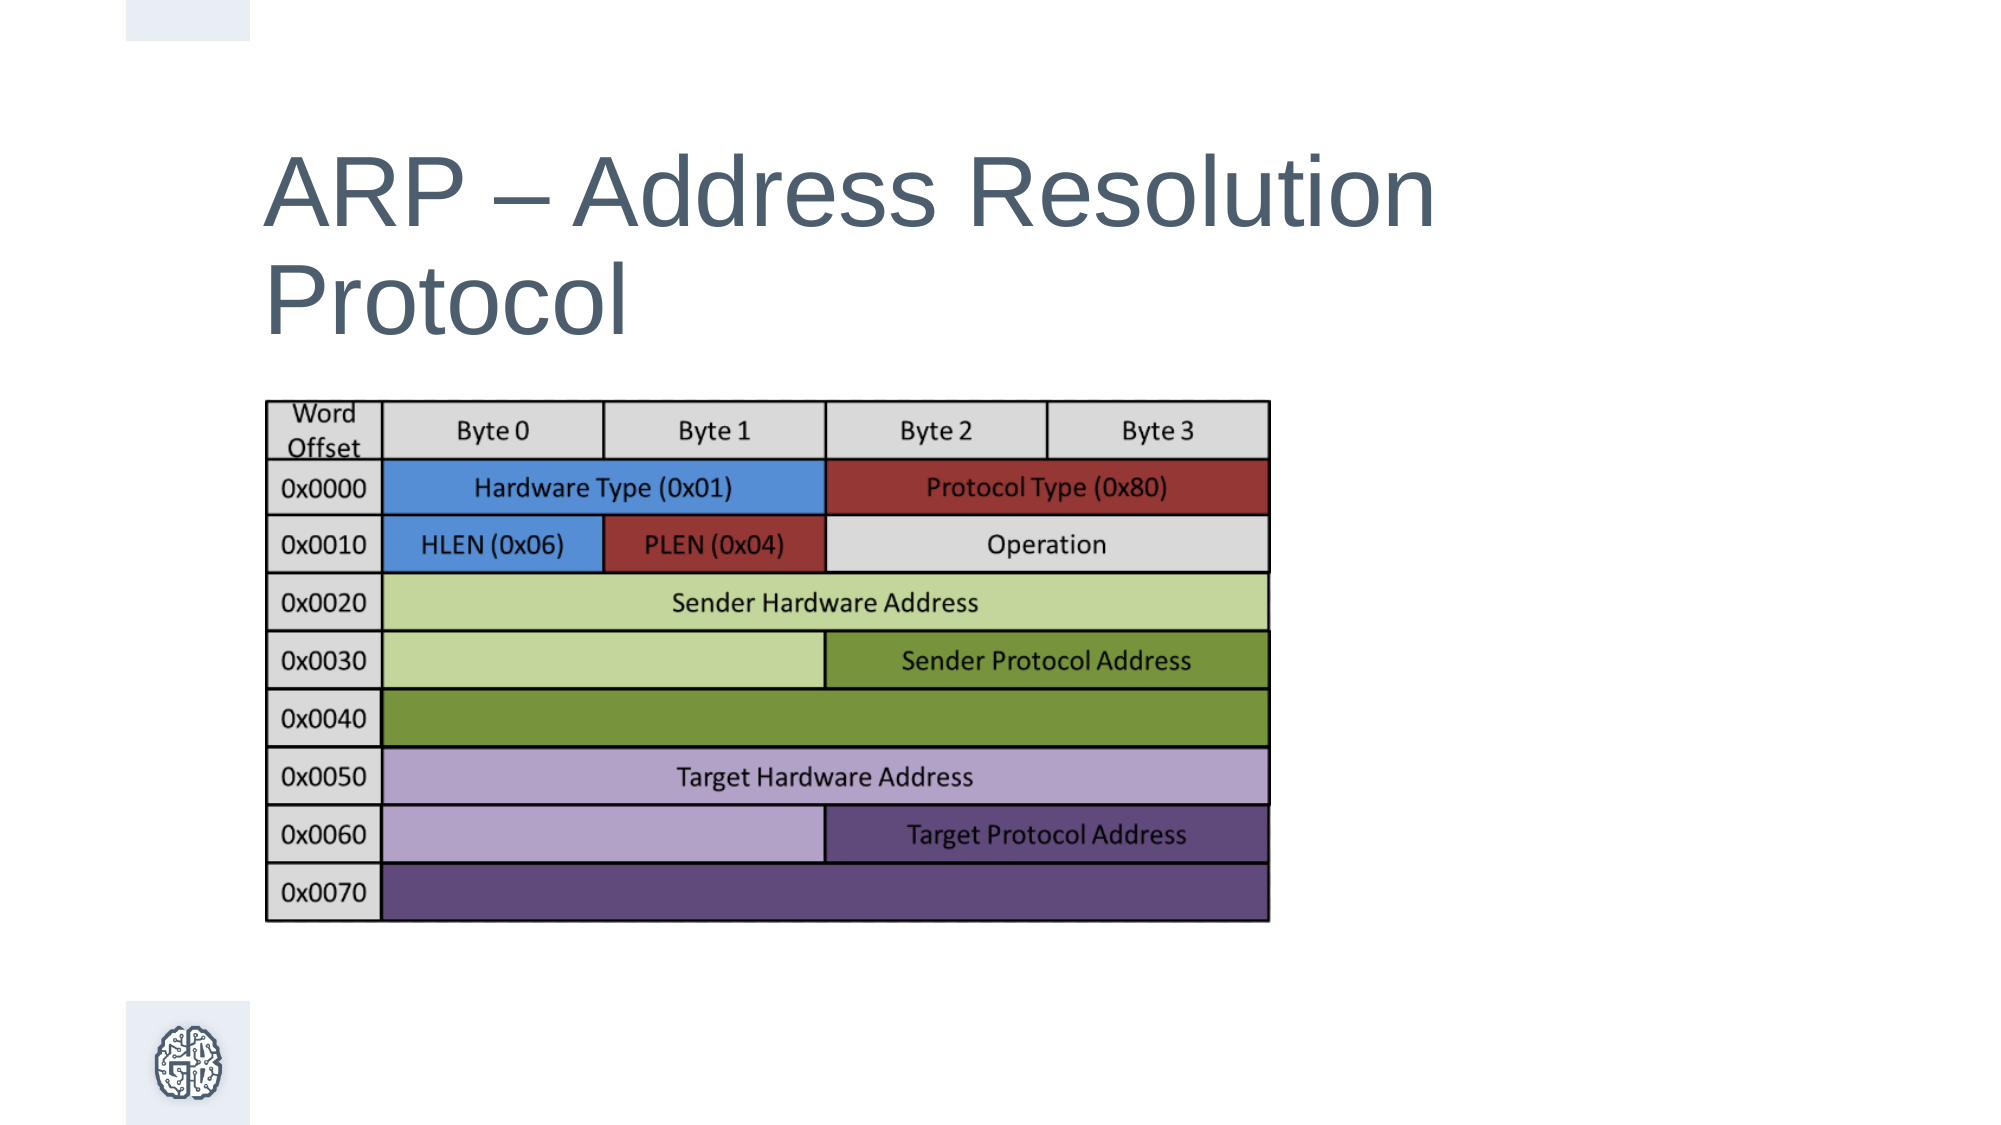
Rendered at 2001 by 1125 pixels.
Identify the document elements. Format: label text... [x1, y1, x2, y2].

picture [265, 399, 1271, 923]
title ARP – Address Resolution Protocol [248, 124, 1752, 372]
picture [144, 1016, 232, 1110]
